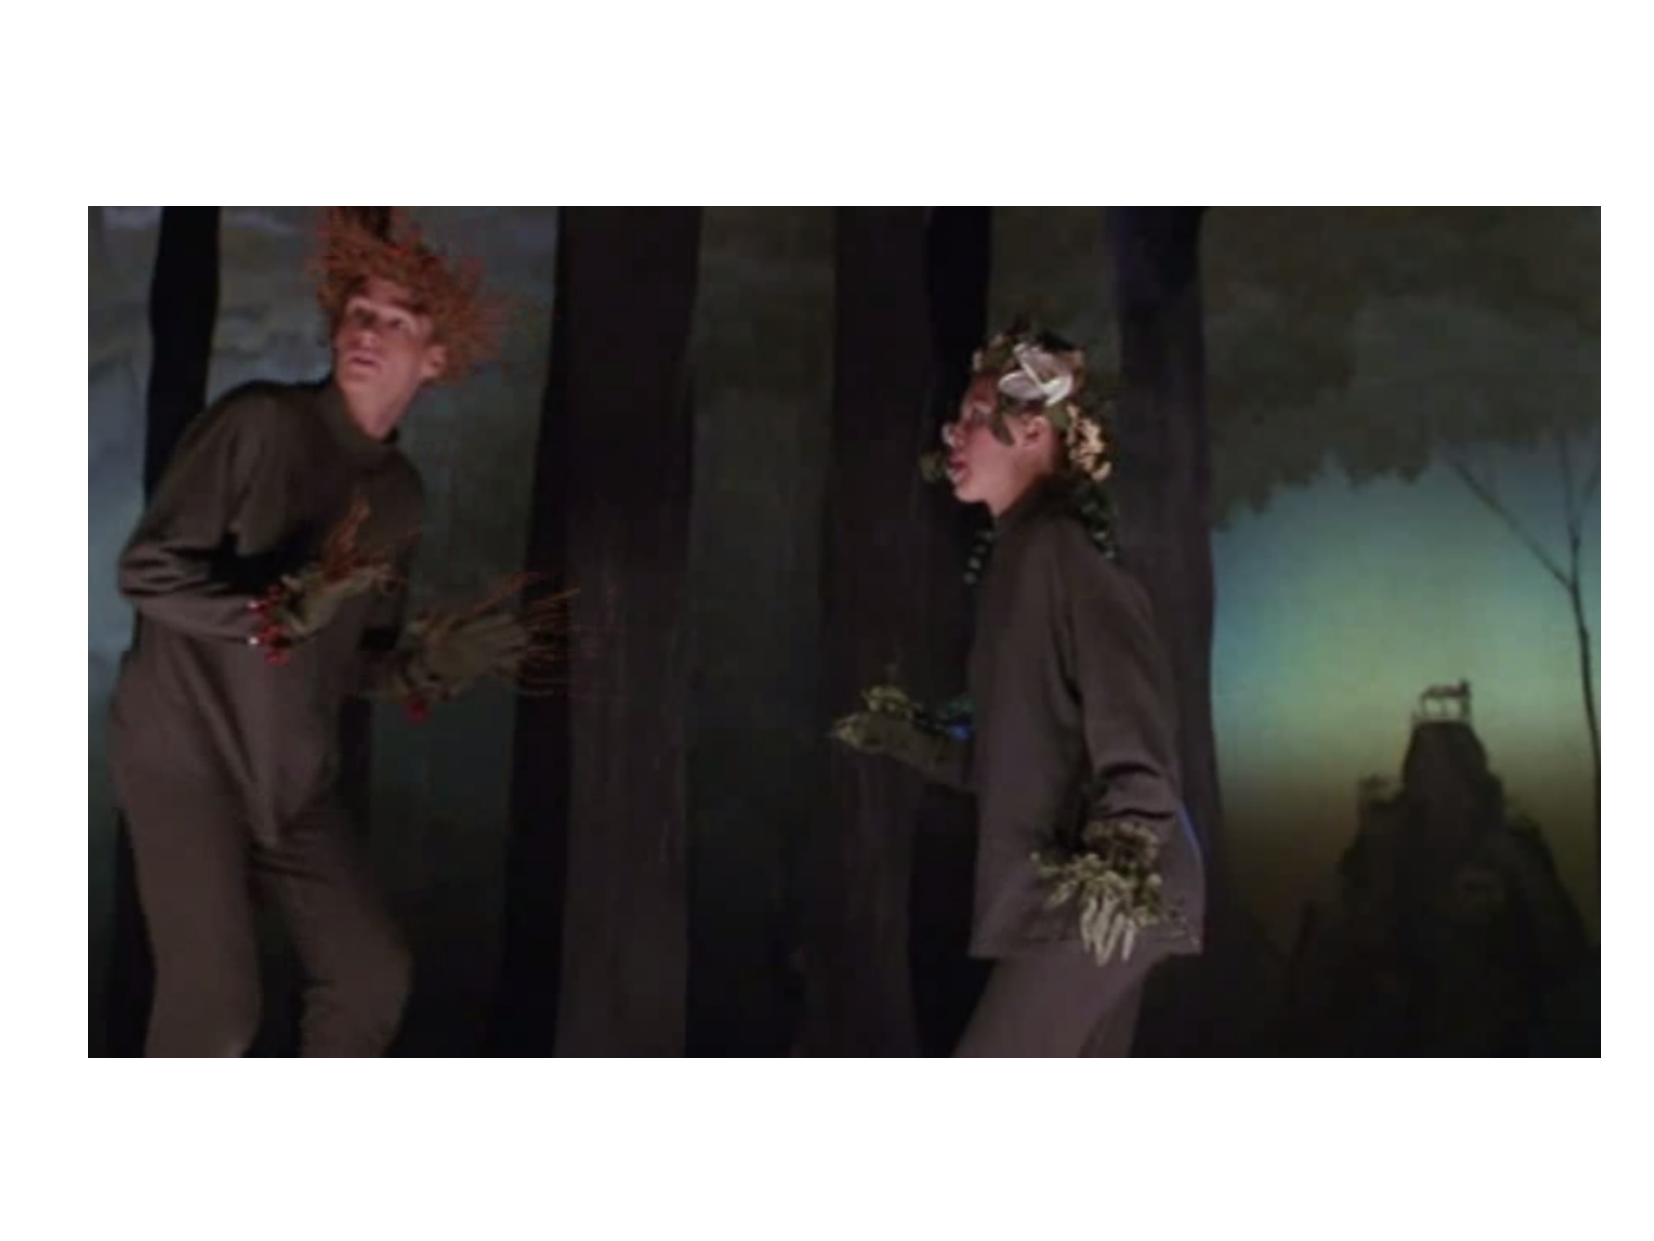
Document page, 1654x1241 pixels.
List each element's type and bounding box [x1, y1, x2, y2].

picture [88, 206, 1601, 1058]
